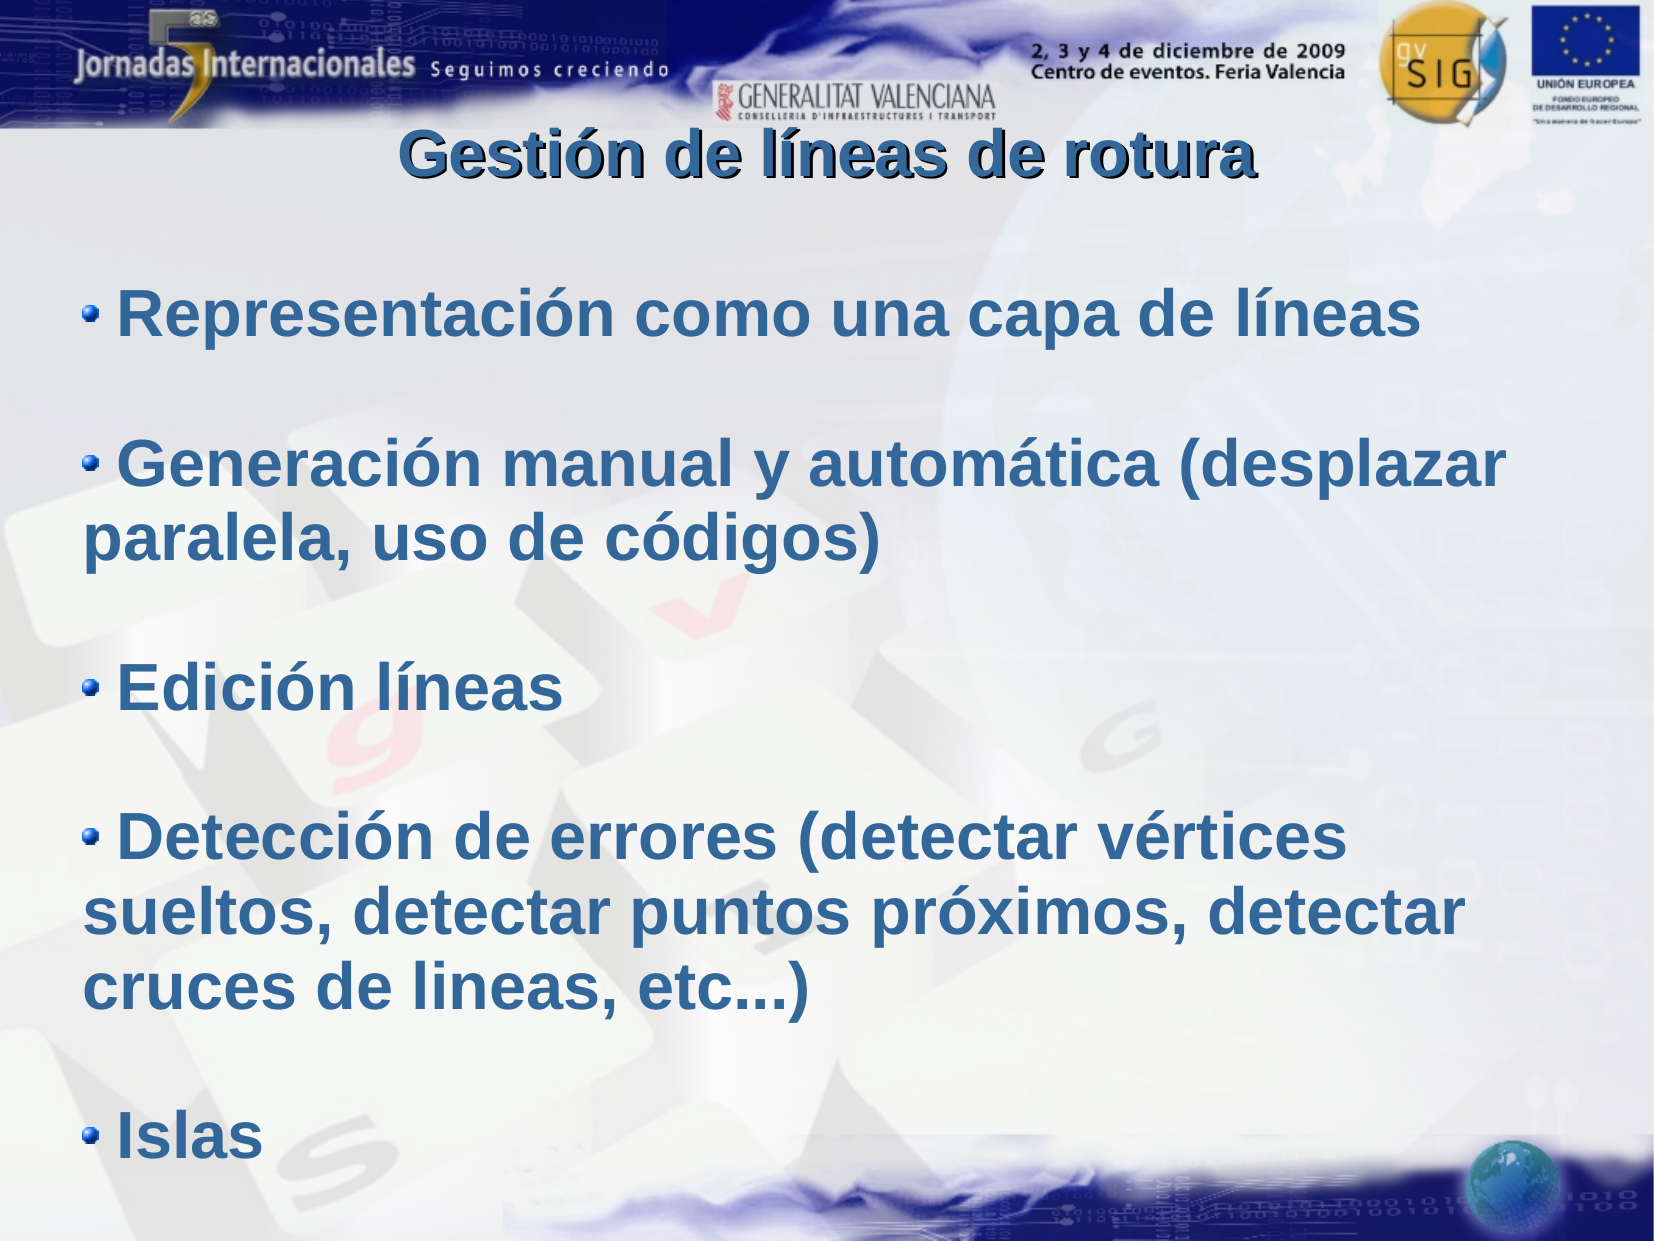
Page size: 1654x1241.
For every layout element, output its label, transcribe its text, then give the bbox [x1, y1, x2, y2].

subtitle Representación como una capa de líneas Generación manual y automática (desplazar paralela, uso de códigos) Edición líneas Detección de errores (detectar vértices sueltos, detectar puntos próximos, detectar cruces de lineas, etc...) Islas [82, 275, 1595, 1174]
title Gestión de líneas de rotura [82, 56, 1571, 250]
picture [0, 0, 1654, 1241]
